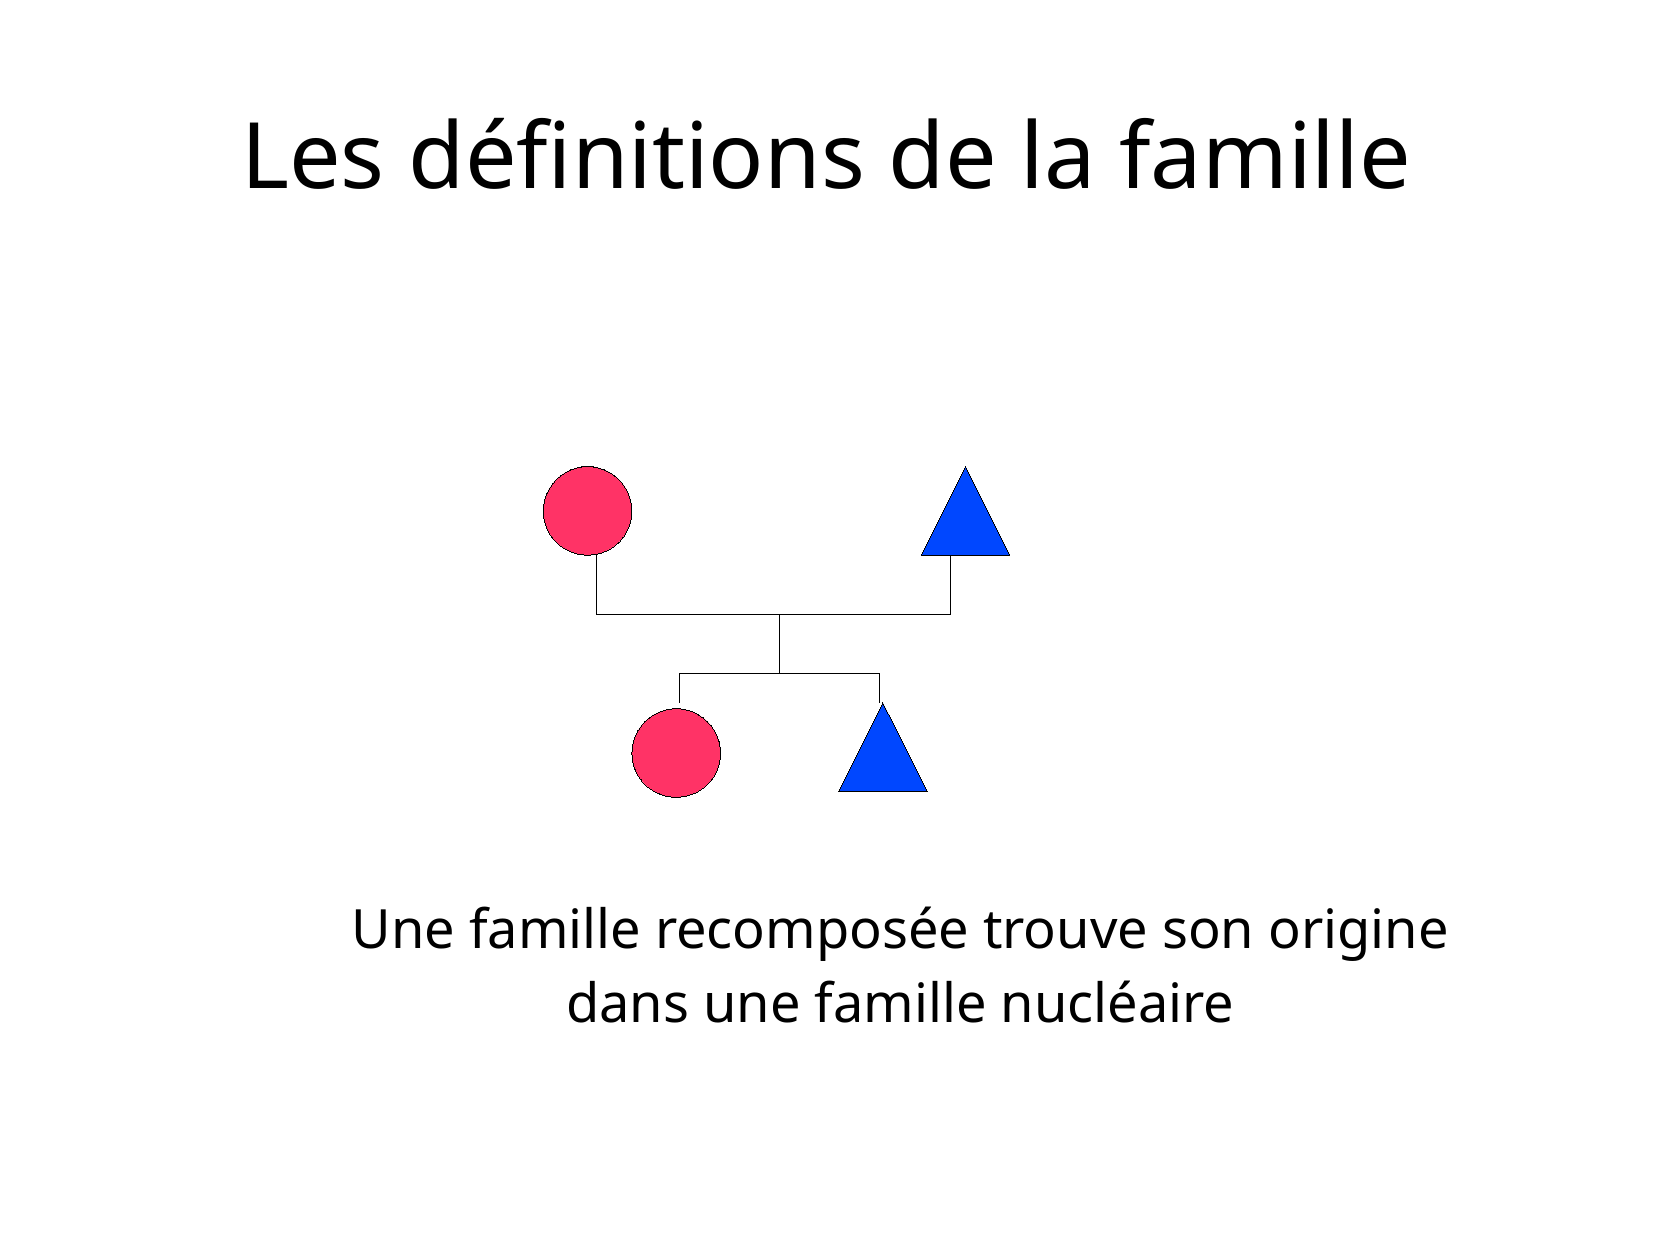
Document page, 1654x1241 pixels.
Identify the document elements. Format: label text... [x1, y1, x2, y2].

text_box [543, 466, 632, 556]
title Les définitions de la famille [82, 49, 1571, 257]
text_box [838, 702, 928, 792]
text_box Une famille recomposée trouve son origine dans une famille nucléaire [336, 900, 1320, 1102]
text_box [921, 466, 1010, 556]
text_box [631, 708, 721, 798]
